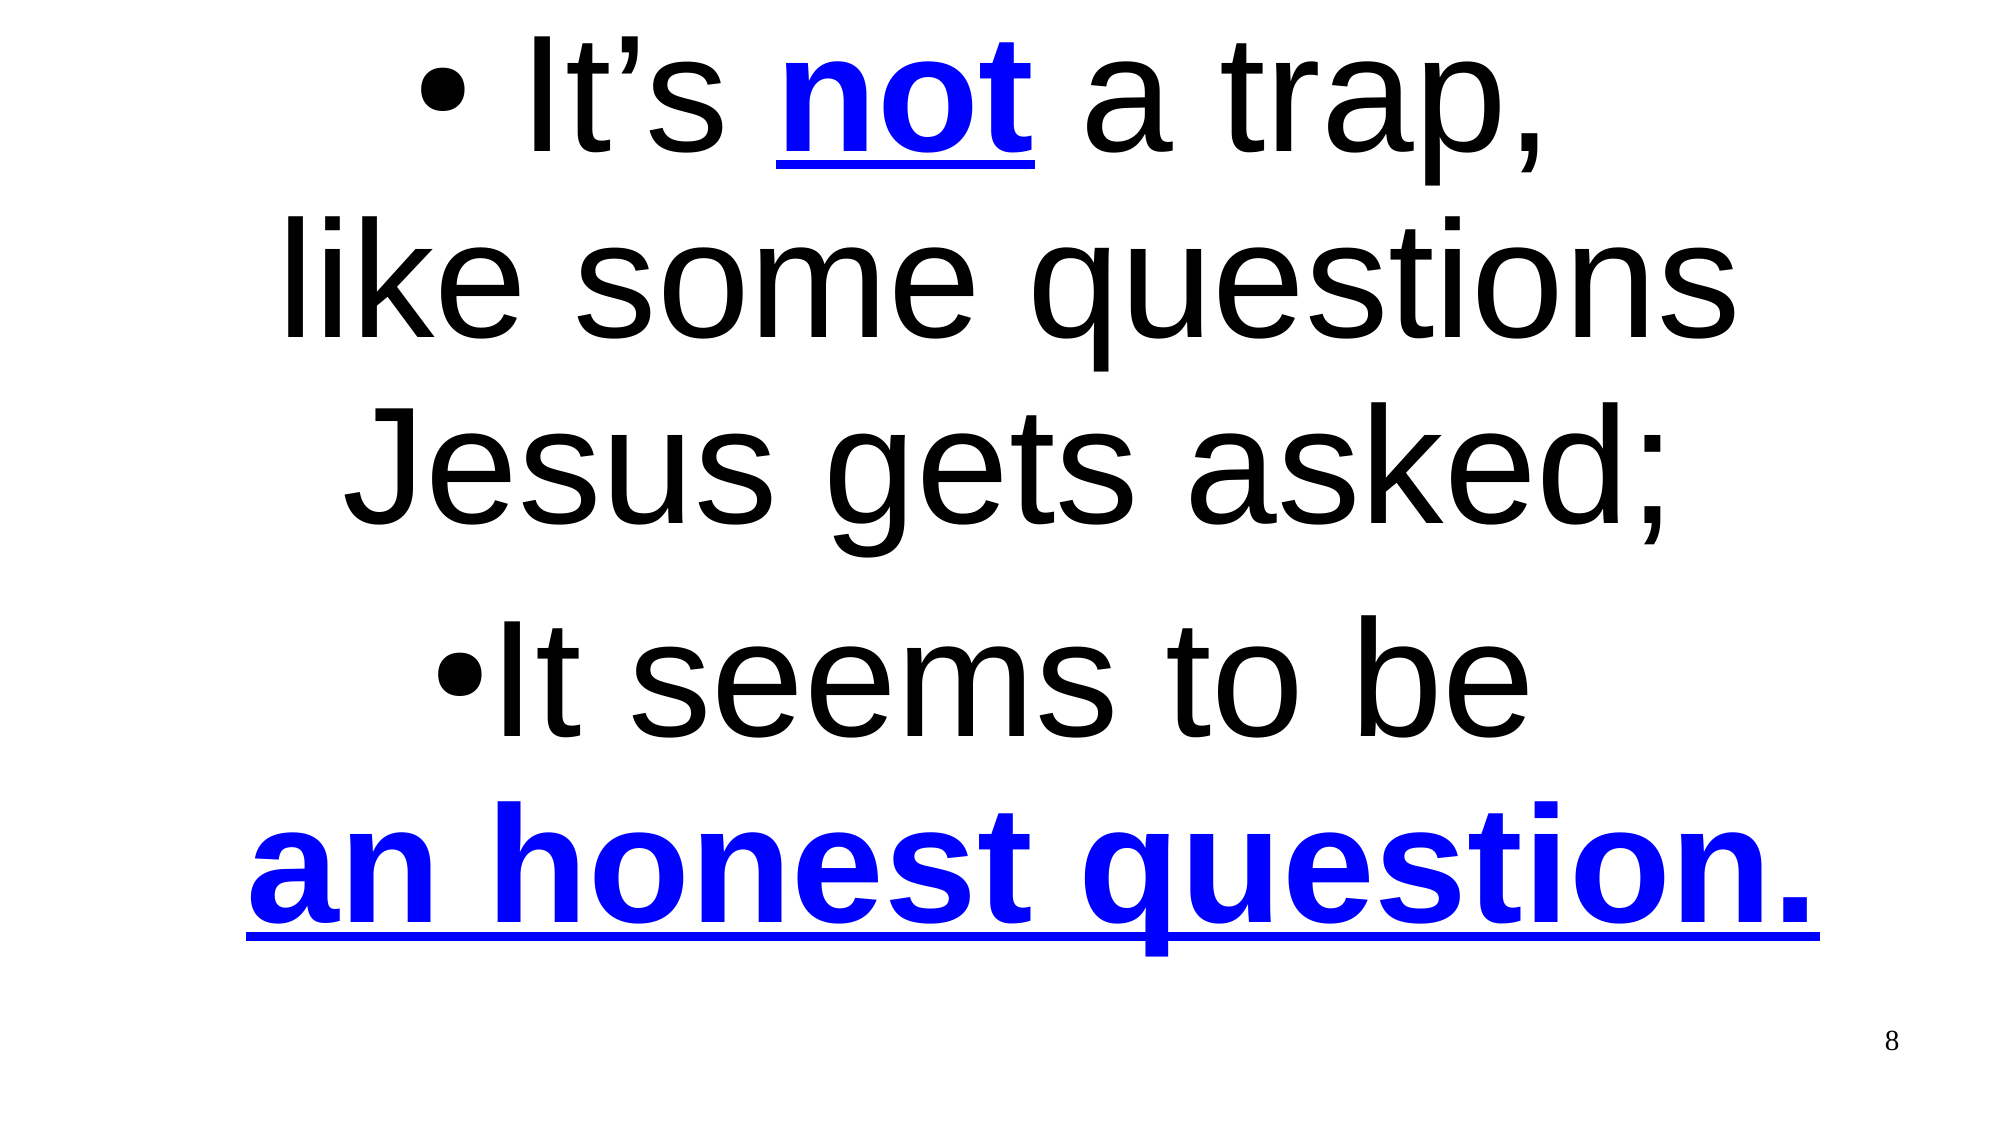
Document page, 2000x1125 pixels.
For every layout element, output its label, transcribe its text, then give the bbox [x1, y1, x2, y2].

list It’s not a trap, like some questions Jesus gets asked; It seems to be an honest question. [0, 0, 1996, 1123]
